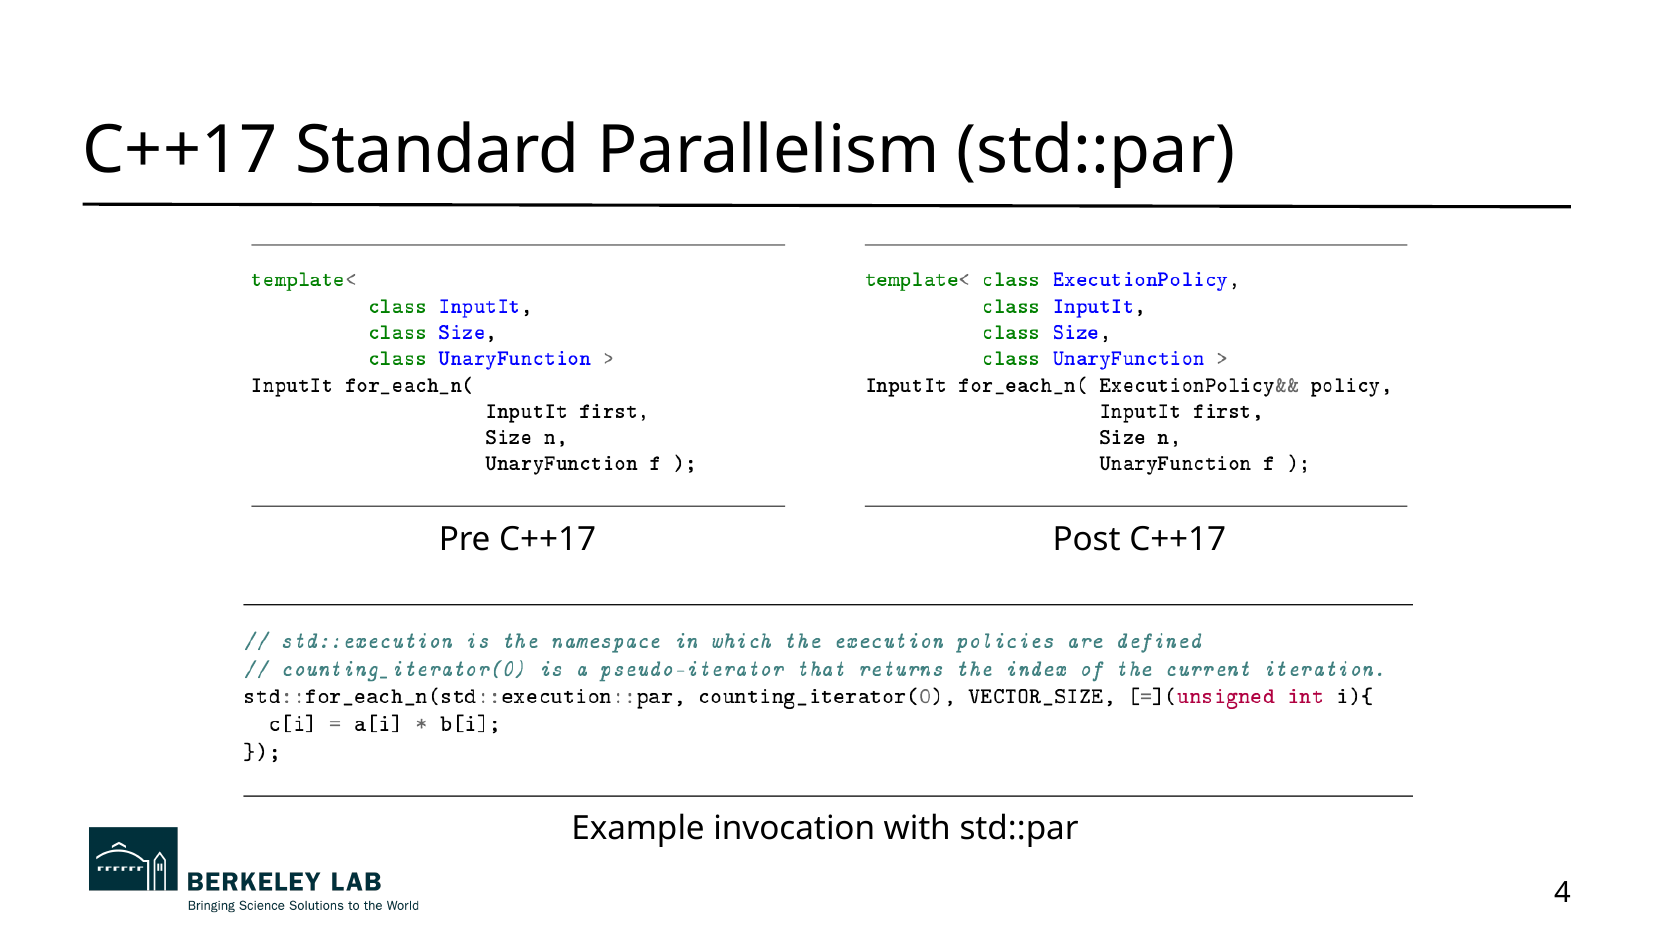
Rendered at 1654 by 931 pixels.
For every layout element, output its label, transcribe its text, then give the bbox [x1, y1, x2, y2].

text_box Pre C++17 [255, 507, 781, 559]
title C++17 Standard Parallelism (std::par) [82, 37, 1571, 193]
picture [71, 809, 436, 930]
picture [241, 600, 1413, 803]
text_box Post C++17 [869, 507, 1411, 559]
picture [246, 238, 1408, 512]
text_box Example invocation with std::par [241, 796, 1411, 849]
